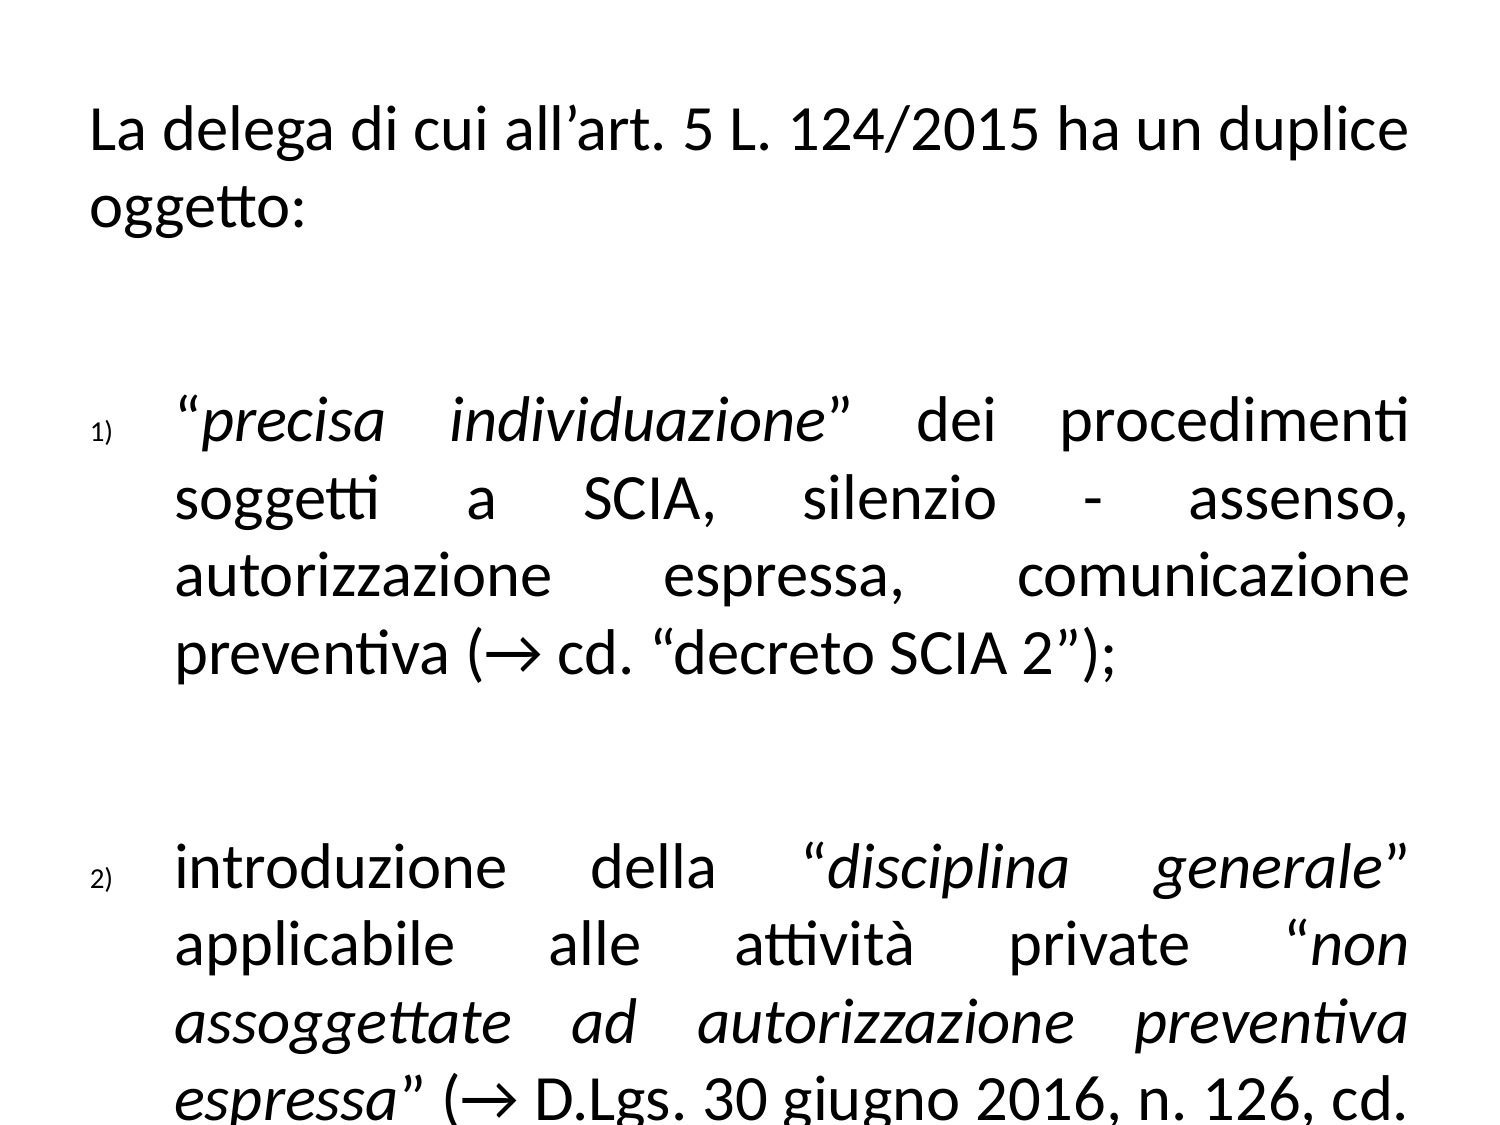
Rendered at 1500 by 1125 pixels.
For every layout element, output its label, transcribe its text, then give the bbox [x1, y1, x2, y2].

list La delega di cui all’art. 5 L. 124/2015 ha un duplice oggetto: “precisa individuazione” dei procedimenti soggetti a SCIA, silenzio - assenso, autorizzazione espressa, comunicazione preventiva (→ cd. “decreto SCIA 2”); introduzione della “disciplina generale” applicabile alle attività private “non assoggettate ad autorizzazione preventiva espressa” (→ D.Lgs. 30 giugno 2016, n. 126, cd. “decreto SCIA 1”). [75, 78, 1425, 1005]
